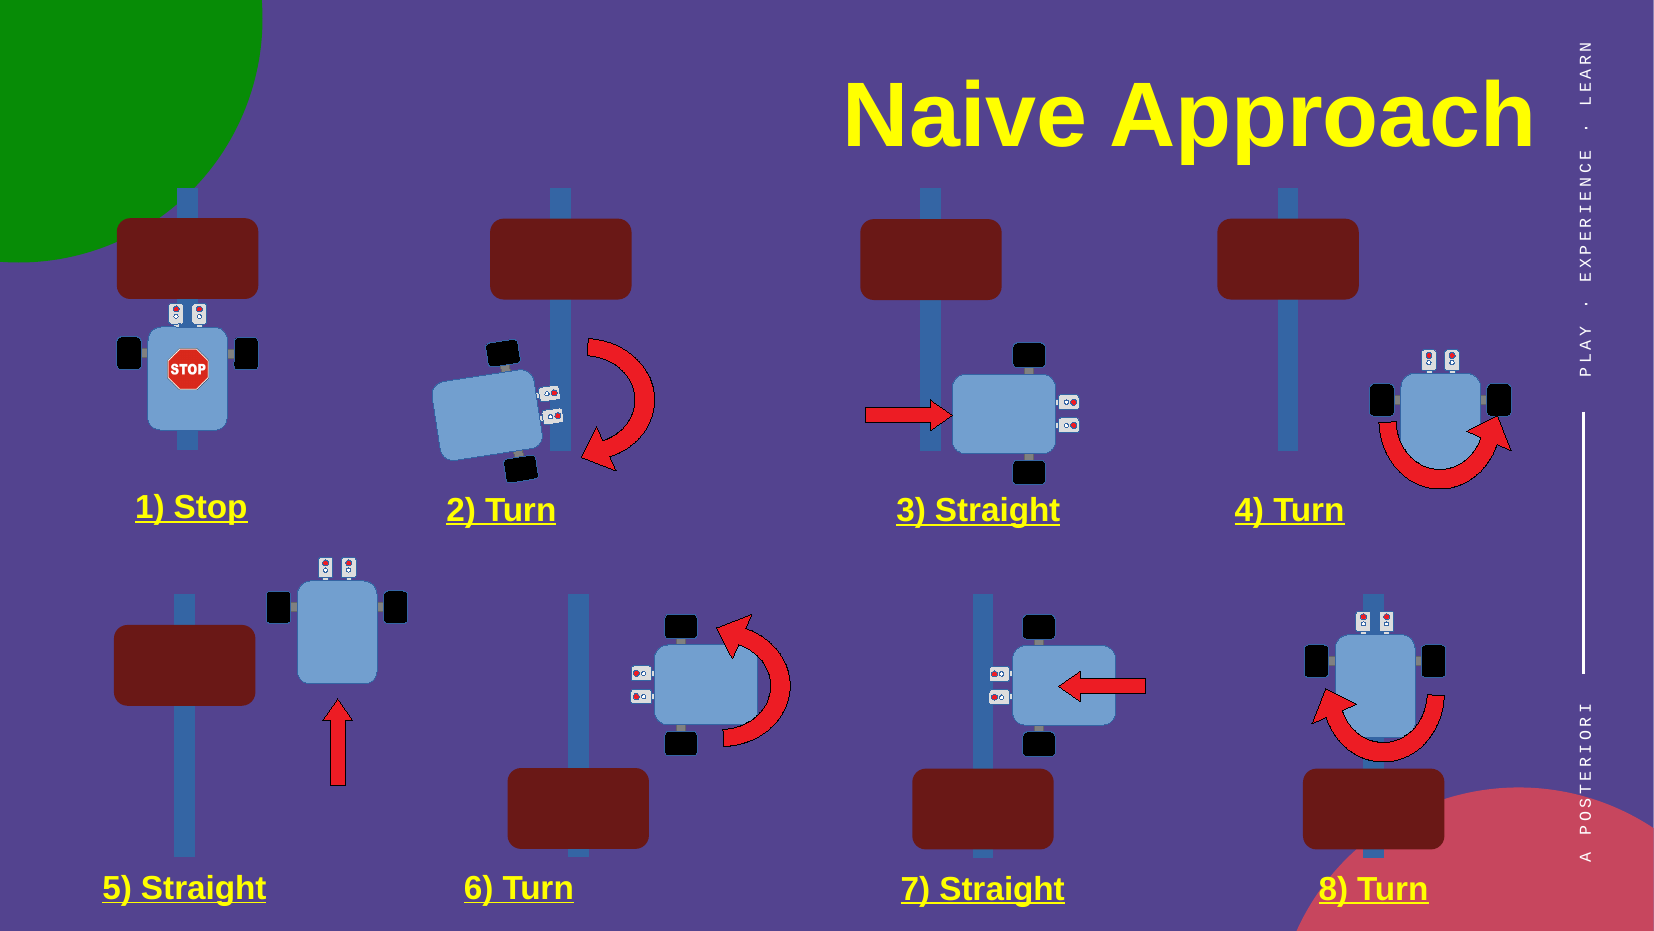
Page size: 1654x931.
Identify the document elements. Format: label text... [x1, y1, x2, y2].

text_box [988, 614, 1146, 757]
text_box 1) Stop [65, 481, 317, 536]
text_box [116, 303, 259, 431]
text_box [912, 768, 1054, 850]
text_box [432, 339, 564, 483]
text_box 2) Turn [376, 483, 627, 573]
text_box [1217, 218, 1359, 300]
picture [167, 348, 209, 390]
text_box 7) Straight [857, 862, 1109, 931]
text_box 6) Turn [393, 862, 645, 931]
text_box [507, 768, 649, 849]
title Naive Approach [262, 37, 1538, 193]
text_box [865, 342, 1080, 484]
text_box 3) Straight [852, 484, 1104, 574]
text_box 5) Straight [59, 862, 310, 931]
text_box 8) Turn [1248, 862, 1499, 931]
text_box [1369, 349, 1512, 489]
text_box [860, 219, 1002, 301]
text_box [1304, 611, 1446, 762]
text_box [322, 698, 353, 786]
text_box [113, 624, 256, 706]
text_box [266, 557, 408, 684]
text_box [630, 614, 791, 756]
text_box 4) Turn [1164, 484, 1416, 573]
text_box [1302, 768, 1445, 850]
text_box [116, 218, 259, 299]
text_box [581, 338, 655, 471]
text_box [490, 218, 632, 300]
